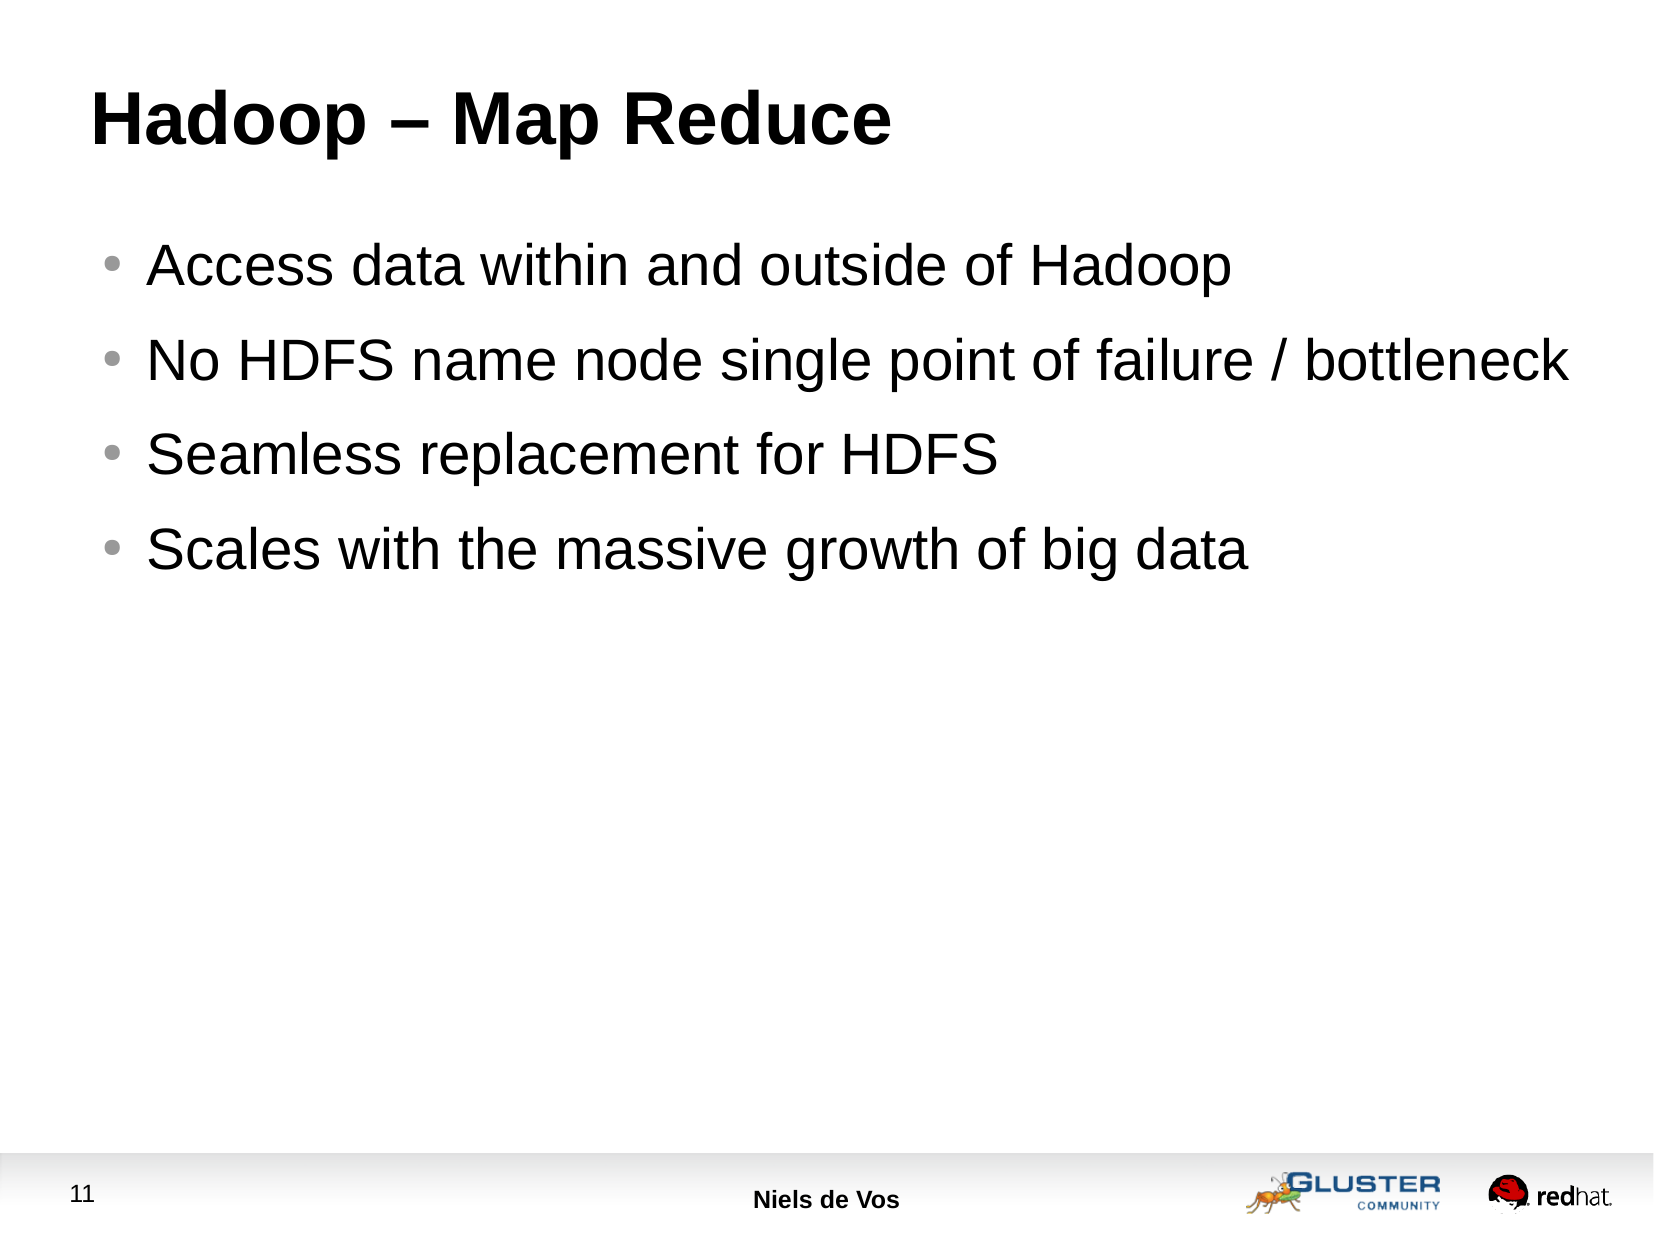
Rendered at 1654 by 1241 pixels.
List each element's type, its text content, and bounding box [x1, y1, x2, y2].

picture [0, 1153, 1654, 1238]
list Access data within and outside of Hadoop No HDFS name node single point of failure / bottleneck Seamless replacement for HDFS Scales with the massive growth of big data [86, 232, 1576, 1111]
title Hadoop – Map Reduce [90, 15, 1579, 223]
